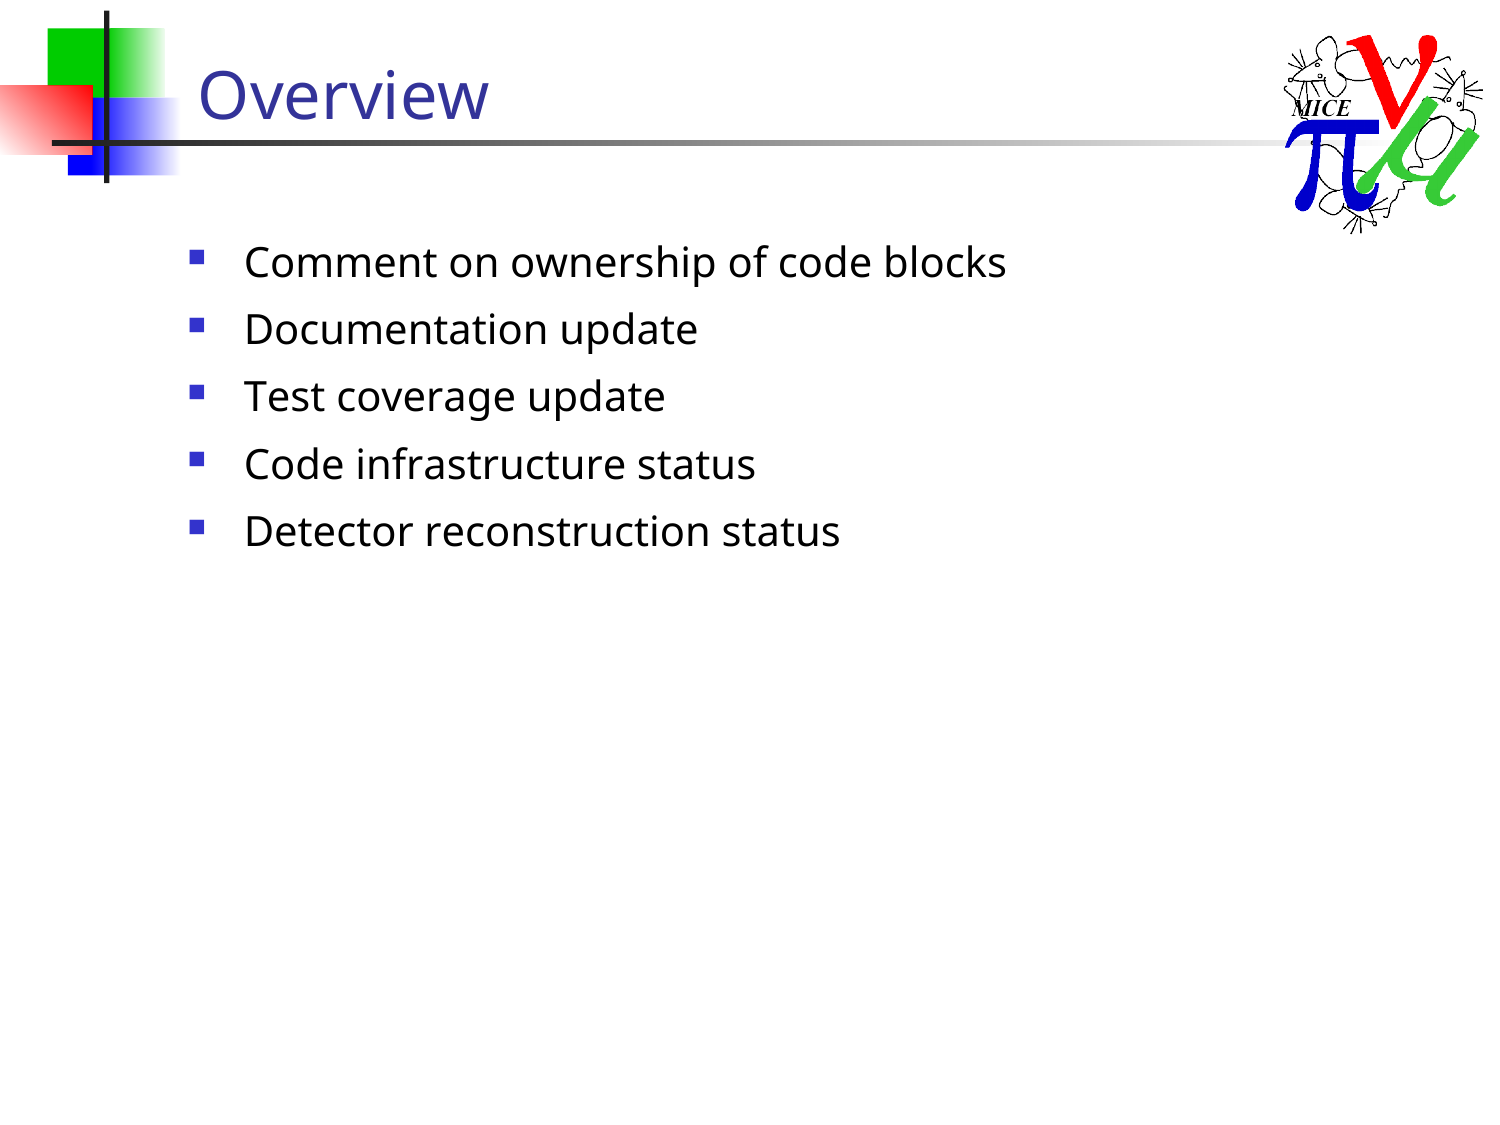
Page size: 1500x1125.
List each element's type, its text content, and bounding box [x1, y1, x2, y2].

list Comment on ownership of code blocks Documentation update Test coverage update Code infrastructure status Detector reconstruction status [187, 232, 1463, 975]
title Overview [197, 0, 1477, 188]
picture [1264, 5, 1500, 251]
